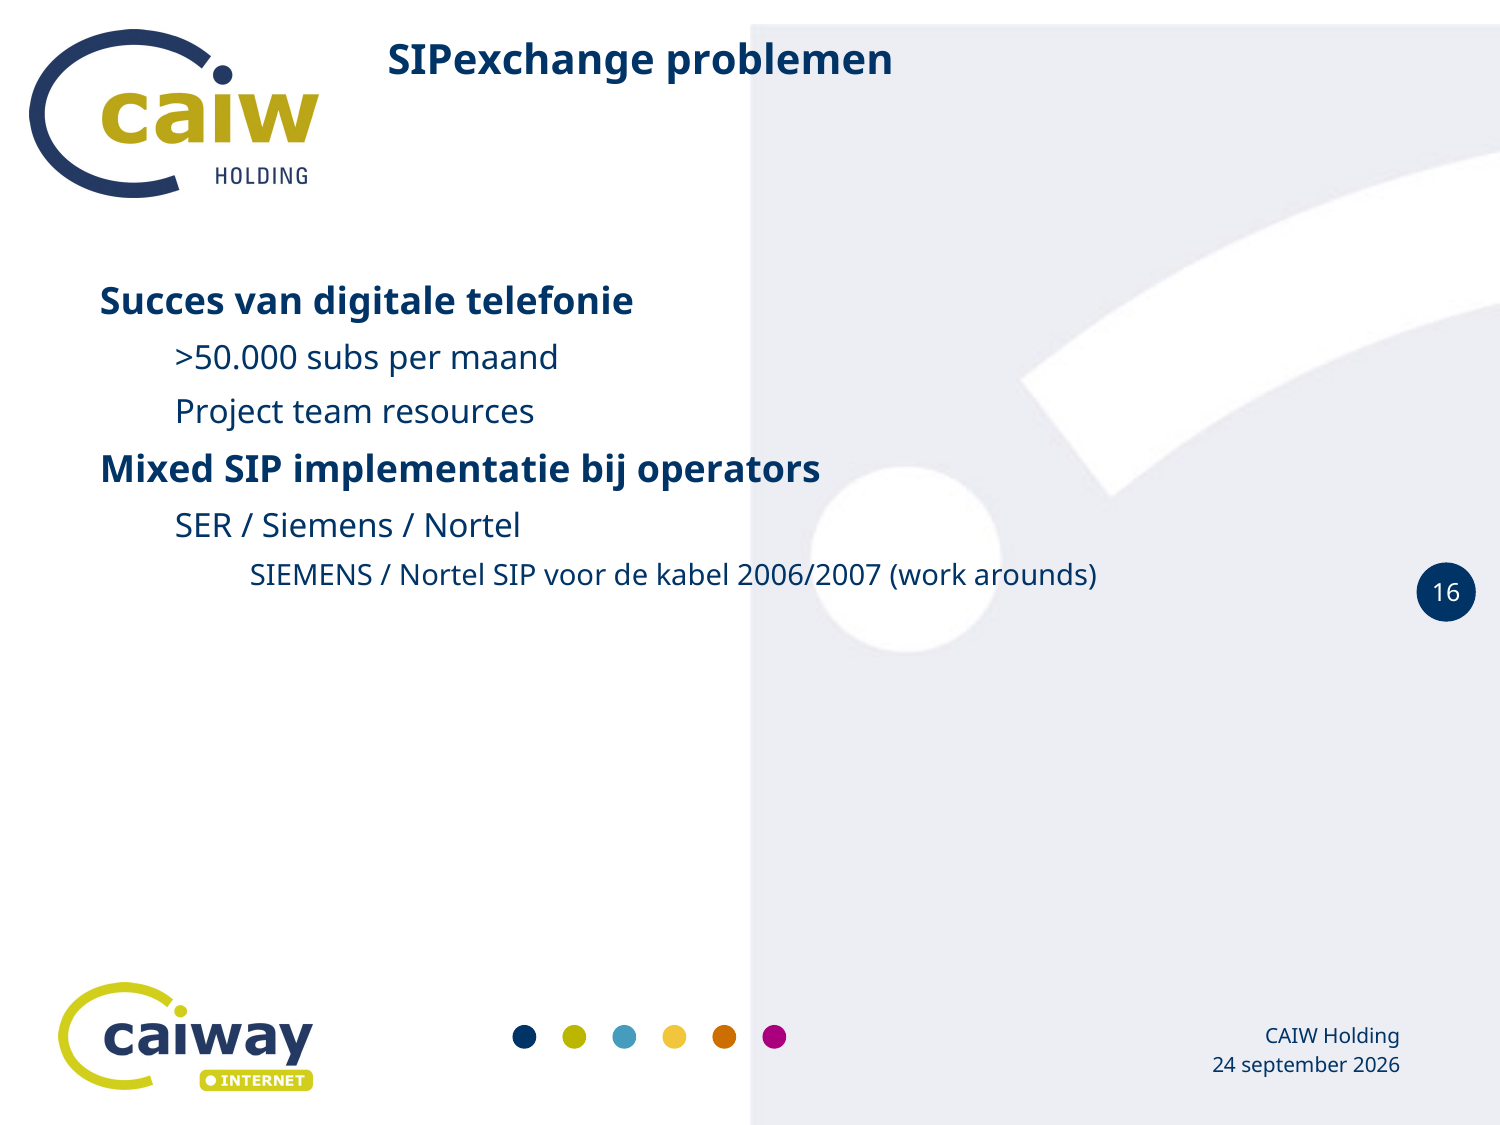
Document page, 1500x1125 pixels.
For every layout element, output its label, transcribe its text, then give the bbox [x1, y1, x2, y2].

picture [29, 29, 319, 198]
picture [58, 982, 313, 1091]
list Succes van digitale telefonie >50.000 subs per maand Project team resources Mixed SIP implementatie bij operators SER / Siemens / Nortel SIEMENS / Nortel SIP voor de kabel 2006/2007 (work arounds) [99, 275, 1401, 938]
title SIPexchange problemen [387, 29, 1400, 230]
picture [750, 24, 1500, 1125]
